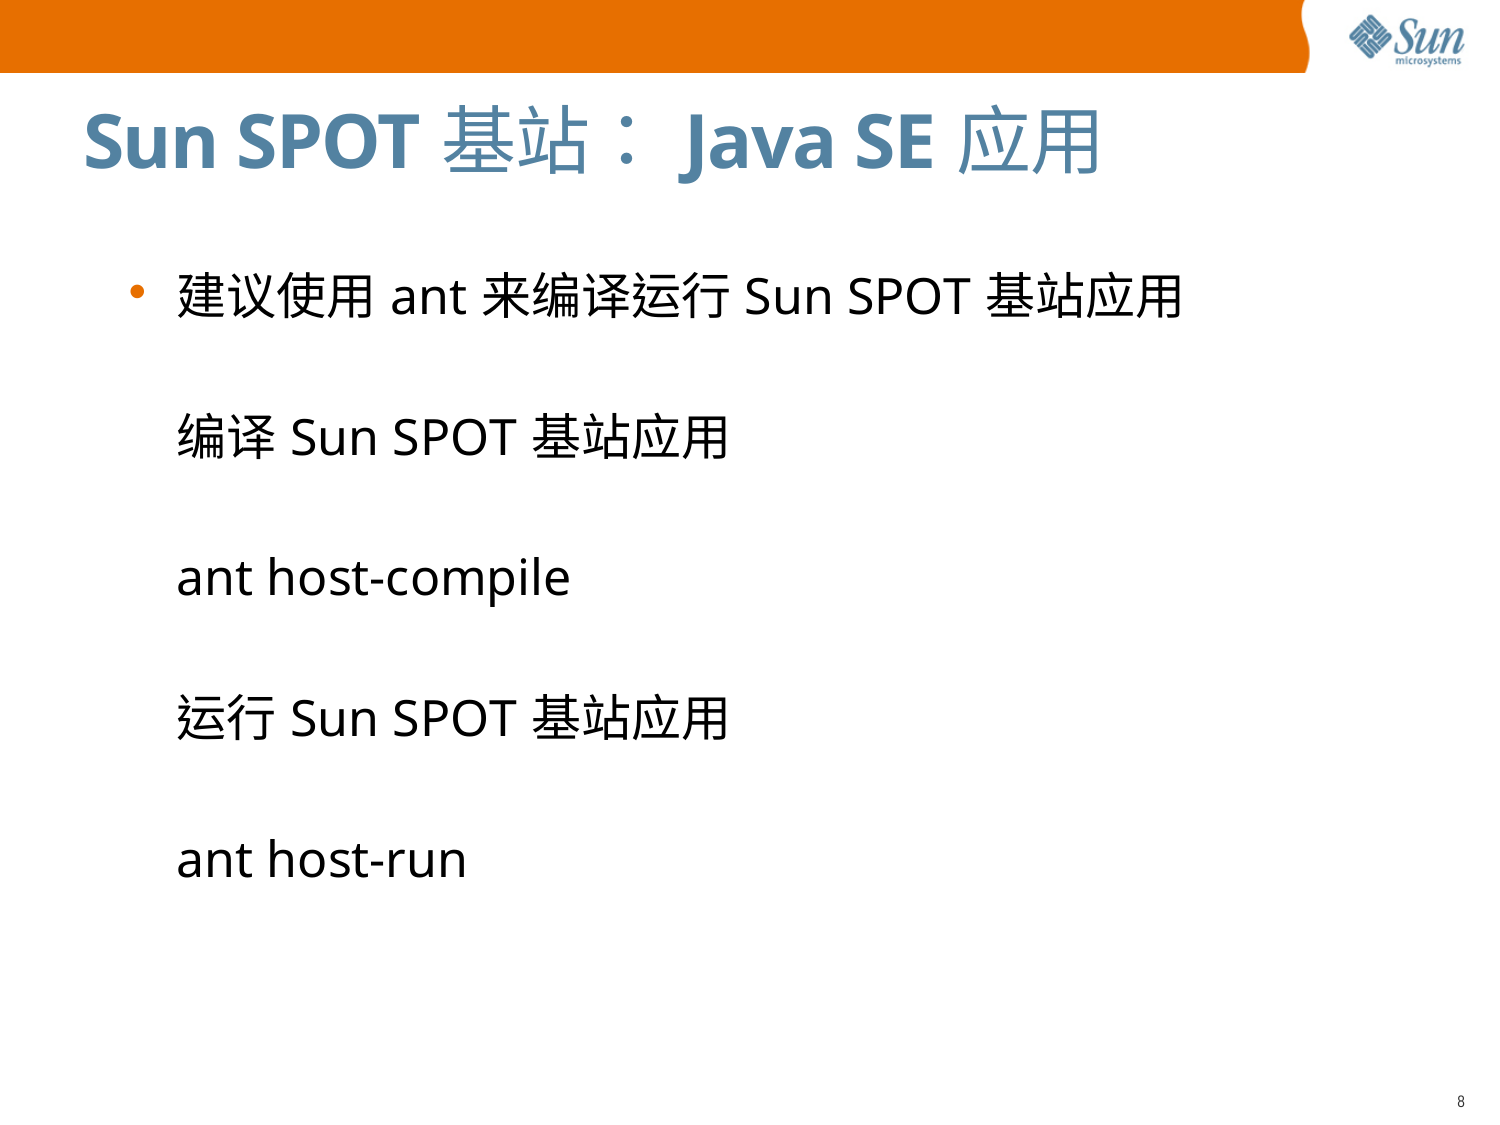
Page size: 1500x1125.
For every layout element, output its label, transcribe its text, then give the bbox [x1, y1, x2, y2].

picture [0, 0, 1500, 73]
title Sun SPOT基站：Java SE应用 [83, 94, 1446, 199]
list 建议使用ant来编译运行Sun SPOT基站应用 编译Sun SPOT基站应用 ant host-compile 运行Sun SPOT基站应用 ant host-run [94, 260, 1421, 849]
